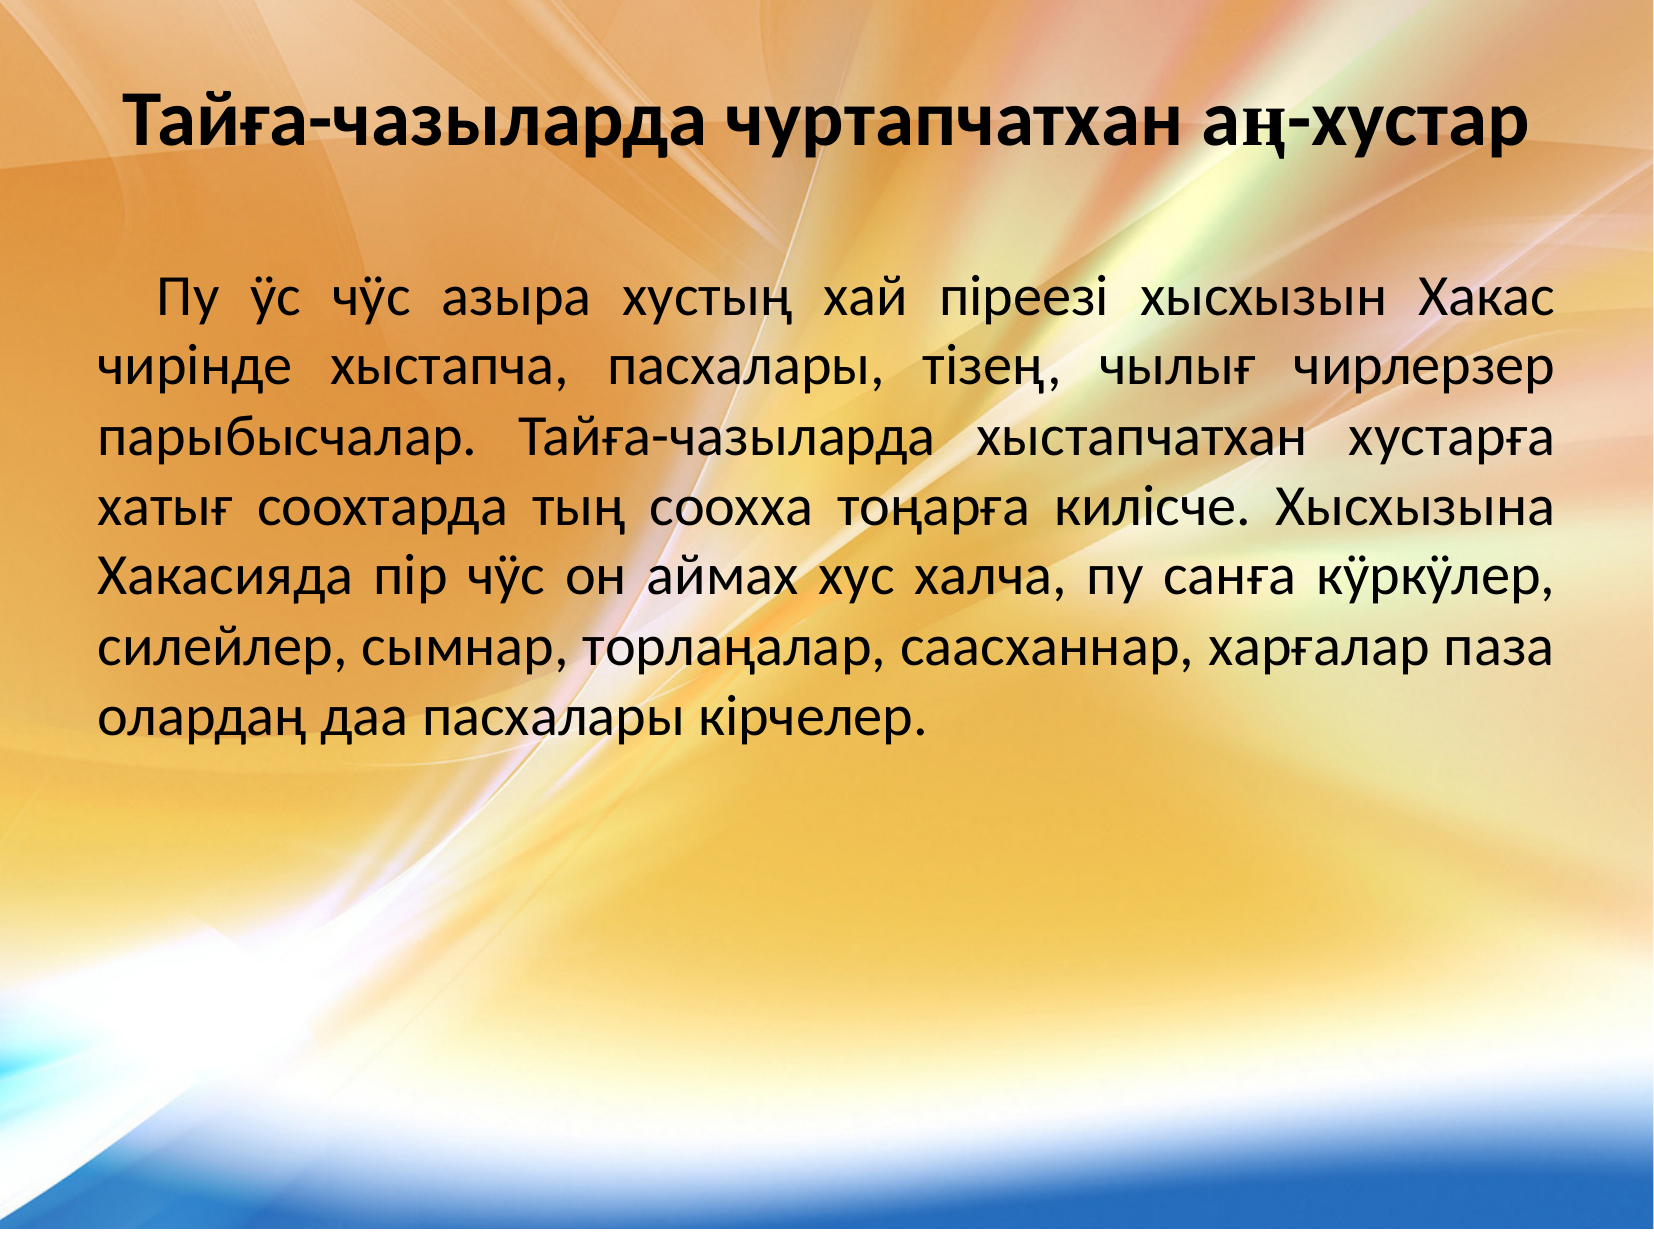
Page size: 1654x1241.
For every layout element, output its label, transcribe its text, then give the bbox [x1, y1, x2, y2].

list Тайға-чазыларда чуртапчатхан аң-хустар Пу ӱс чӱс азыра хустың хай піреезі хысхызын Хакас чирiнде хыстапча, пасхалары, тізең, чылығ чирлерзер парыбысчалар. Тайға-чазыларда хыстапчатхан хустарға хатығ соохтарда тың соохха тоңарға килісче. Хысхызына Хакасияда пір чӱс он аймах хус халча, пу санға кӱркӱлер, силейлер, сымнар, торлаңалар, саасханнар, харғалар паза олардаң даа пасхалары кірчелер. [82, 59, 1571, 1158]
picture [0, 0, 1654, 1229]
